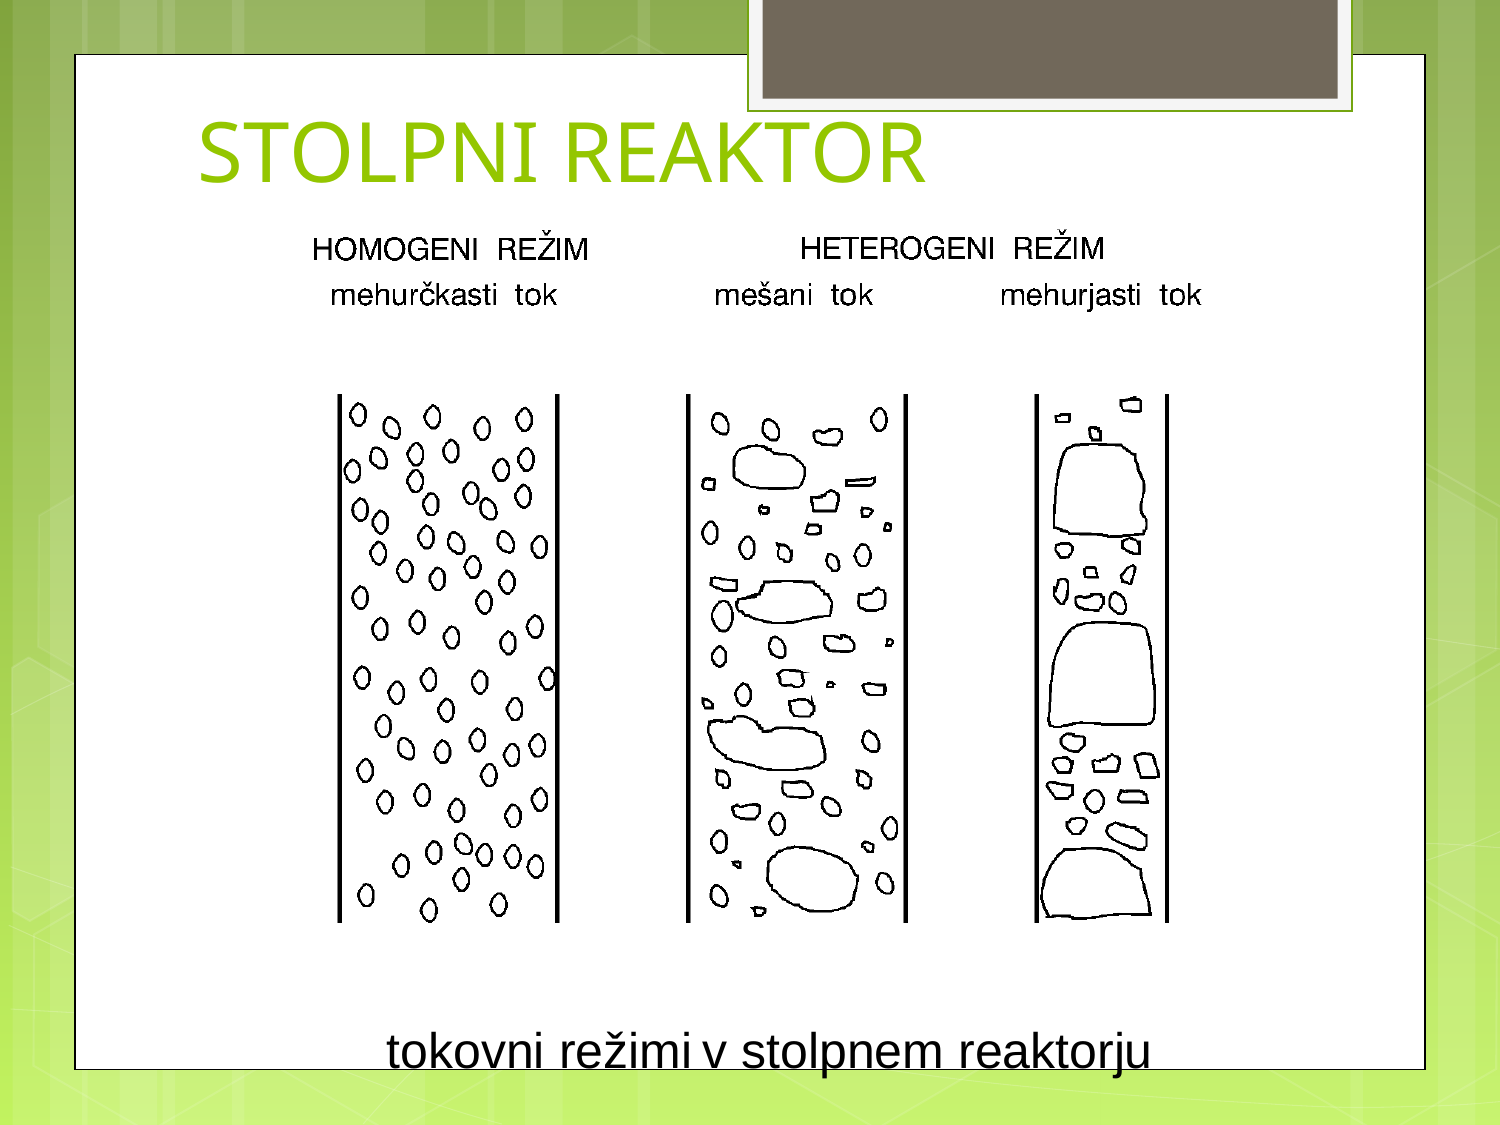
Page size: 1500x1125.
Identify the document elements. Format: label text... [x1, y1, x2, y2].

text_box [289, 208, 1202, 952]
title STOLPNI REAKTOR [183, 18, 1336, 207]
text_box tokovni režimi v stolpnem reaktorju [372, 1011, 1294, 1087]
